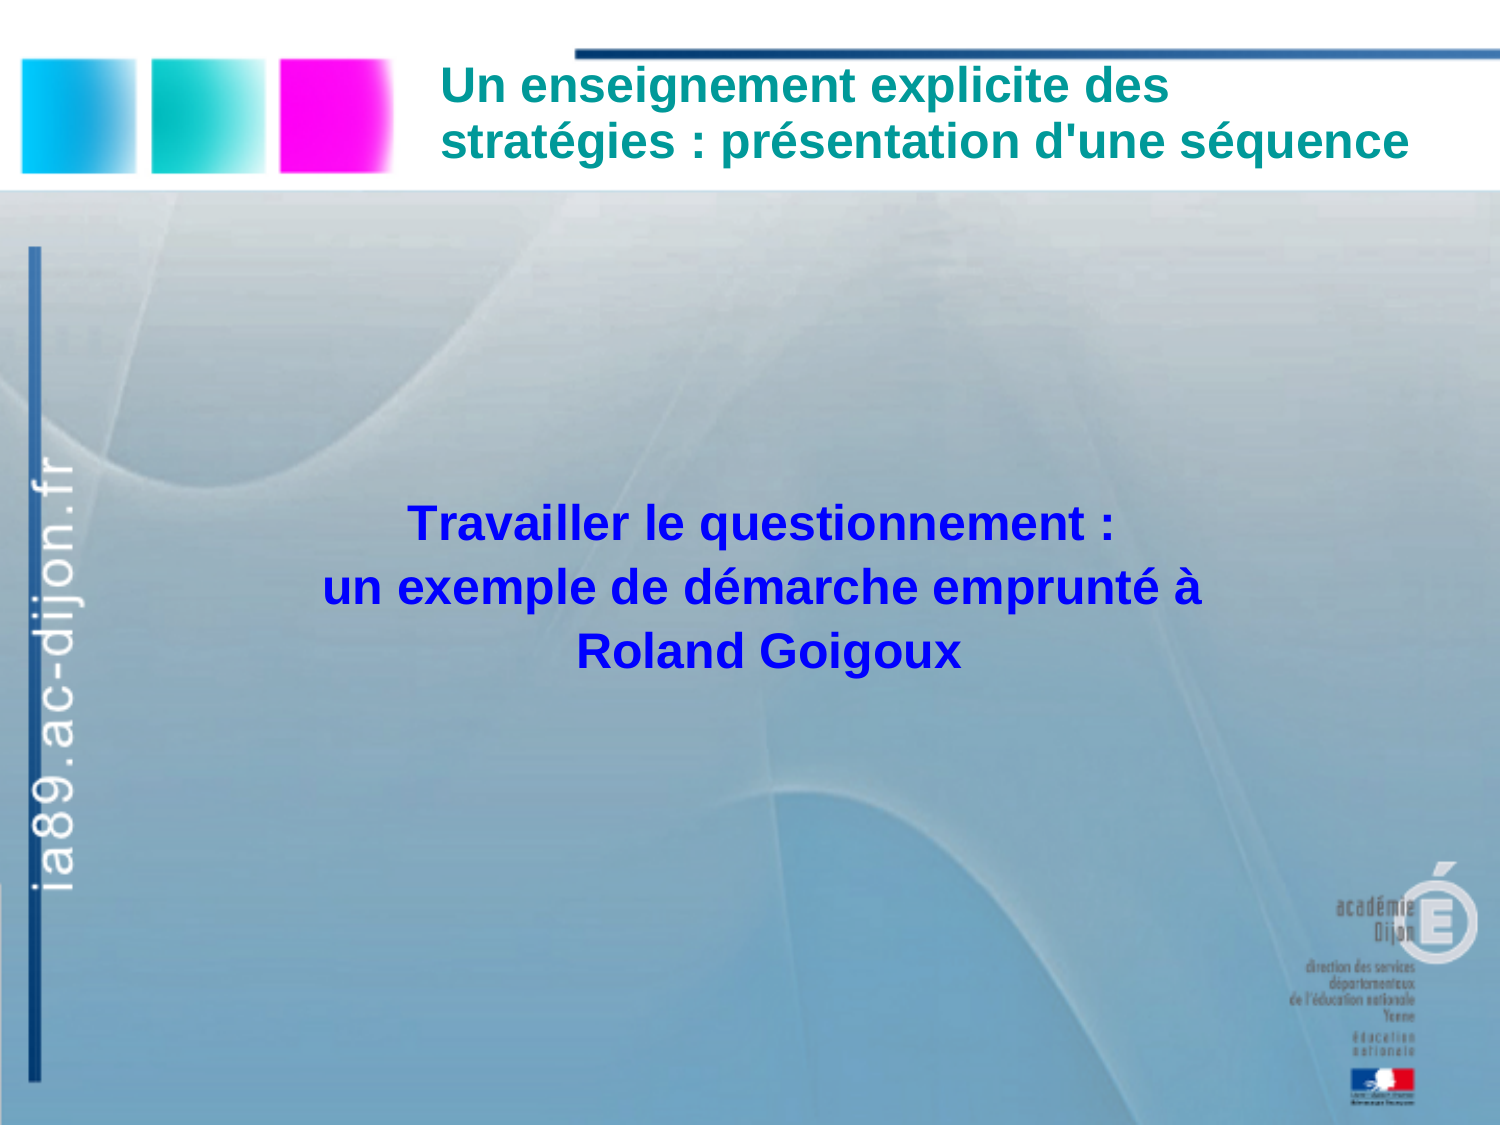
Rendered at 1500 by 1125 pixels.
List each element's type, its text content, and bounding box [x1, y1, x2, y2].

picture [0, 0, 1500, 1125]
list Travailler le questionnement : un exemple de démarche emprunté à Roland Goigoux [118, 236, 1421, 904]
title Un enseignement explicite des stratégies : présentation d'une séquence [425, 42, 1459, 185]
